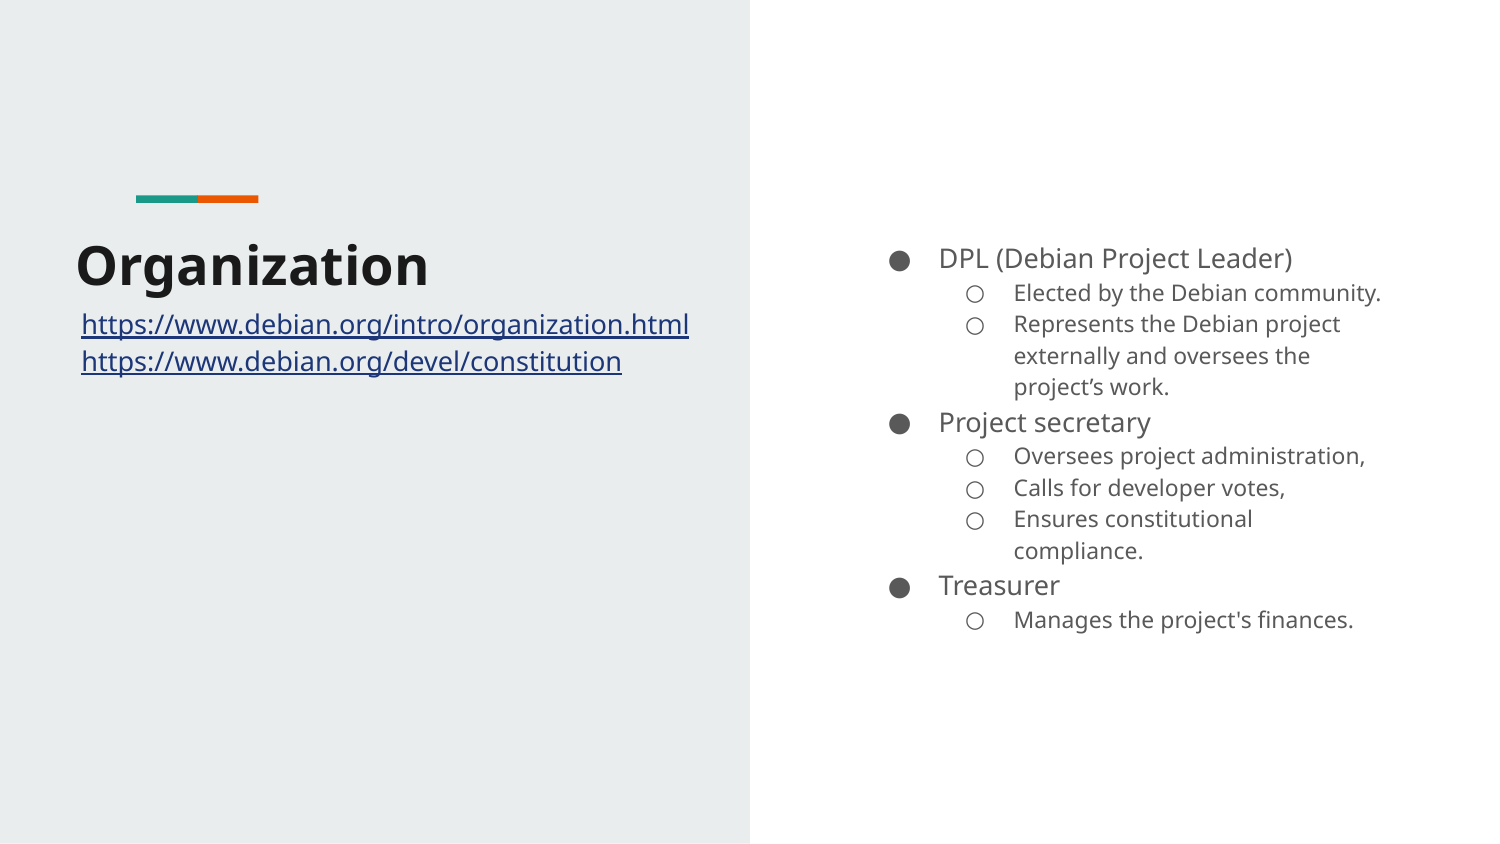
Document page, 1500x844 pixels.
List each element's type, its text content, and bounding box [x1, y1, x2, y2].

subtitle https://www.debian.org/intro/organization.html https://www.debian.org/devel/constitution [66, 292, 715, 417]
list DPL (Debian Project Leader) Elected by the Debian community. Represents the Debian project externally and oversees the project’s work. Project secretary Oversees project administration, Calls for developer votes, Ensures constitutional compliance. Treasurer Manages the project's finances. [848, 221, 1403, 719]
title Organization [60, 216, 602, 494]
